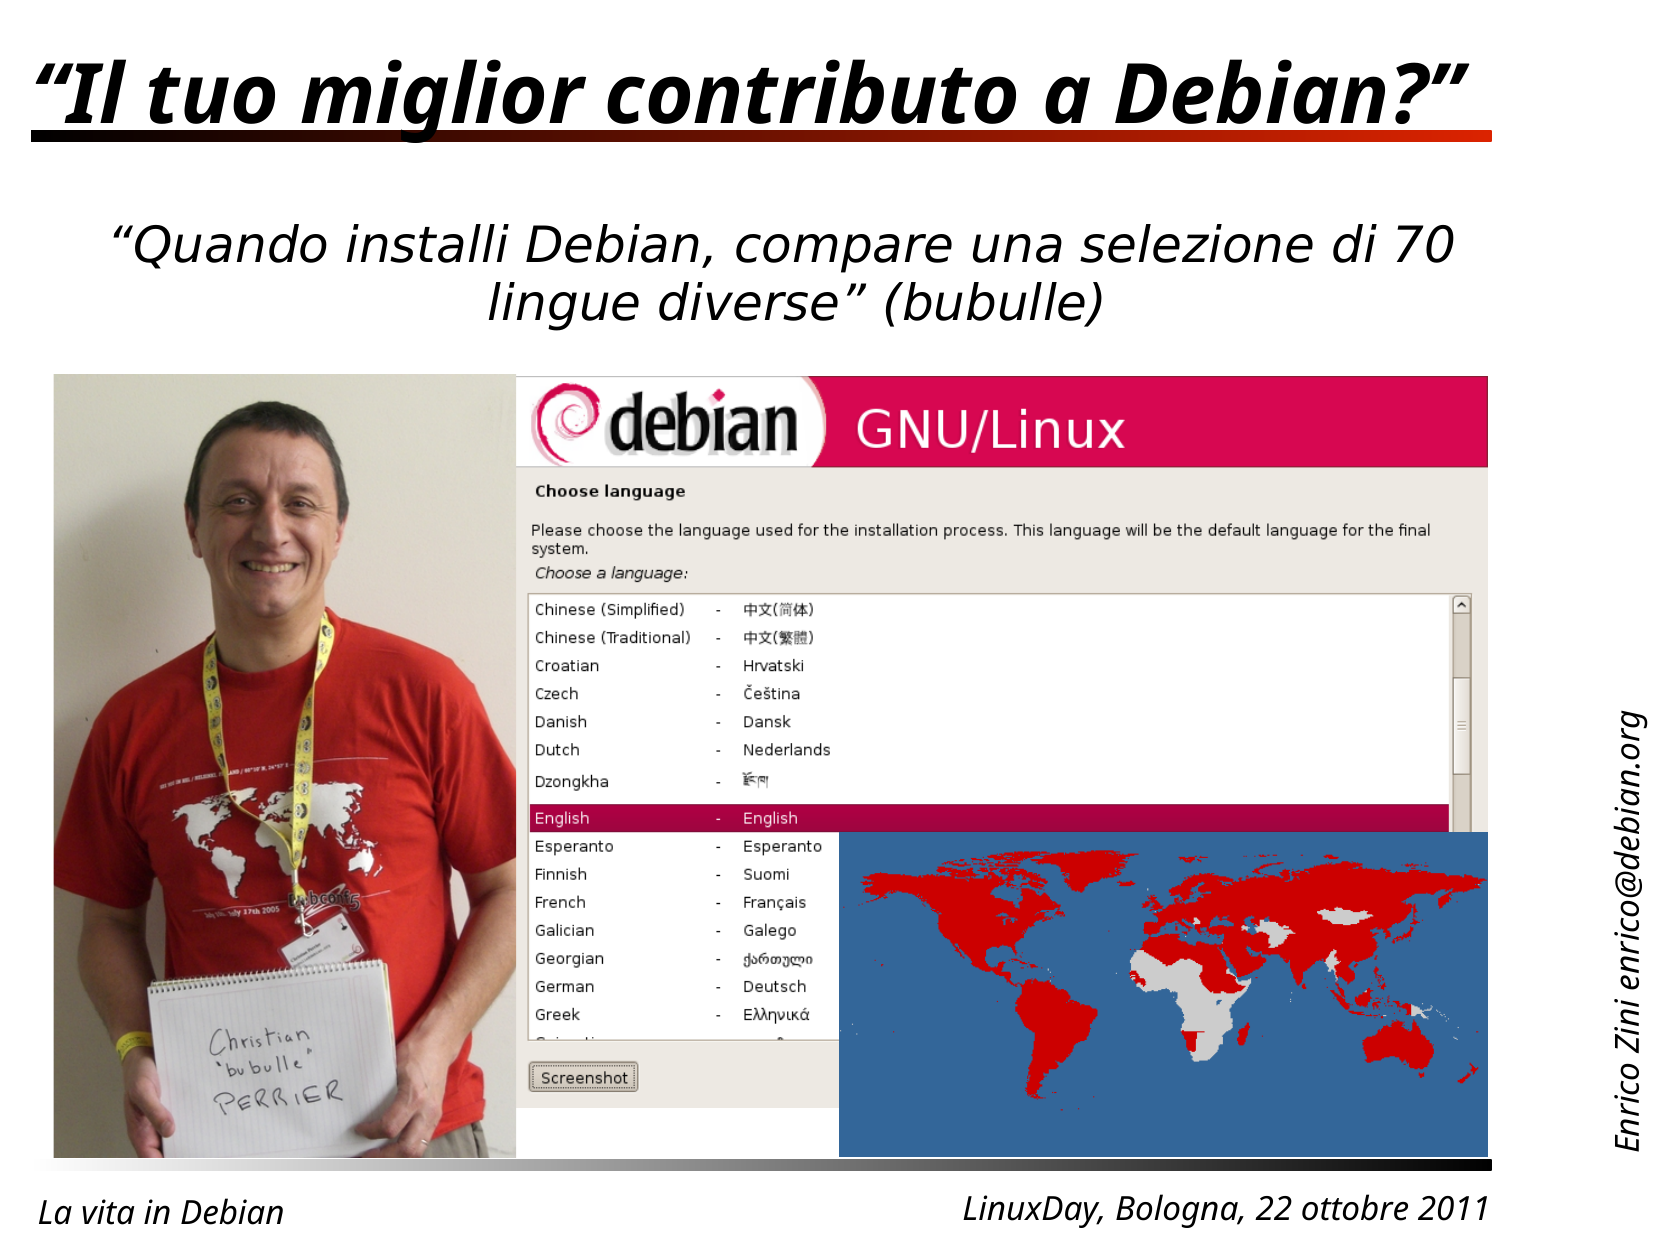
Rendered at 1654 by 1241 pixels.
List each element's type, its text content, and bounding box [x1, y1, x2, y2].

text_box “Quando installi Debian, compare una selezione di 70 lingue diverse” (bubulle) [30, 215, 1507, 1089]
text_box “Il tuo miglior contributo a Debian?” [31, 34, 1522, 168]
picture [53, 374, 1488, 1158]
